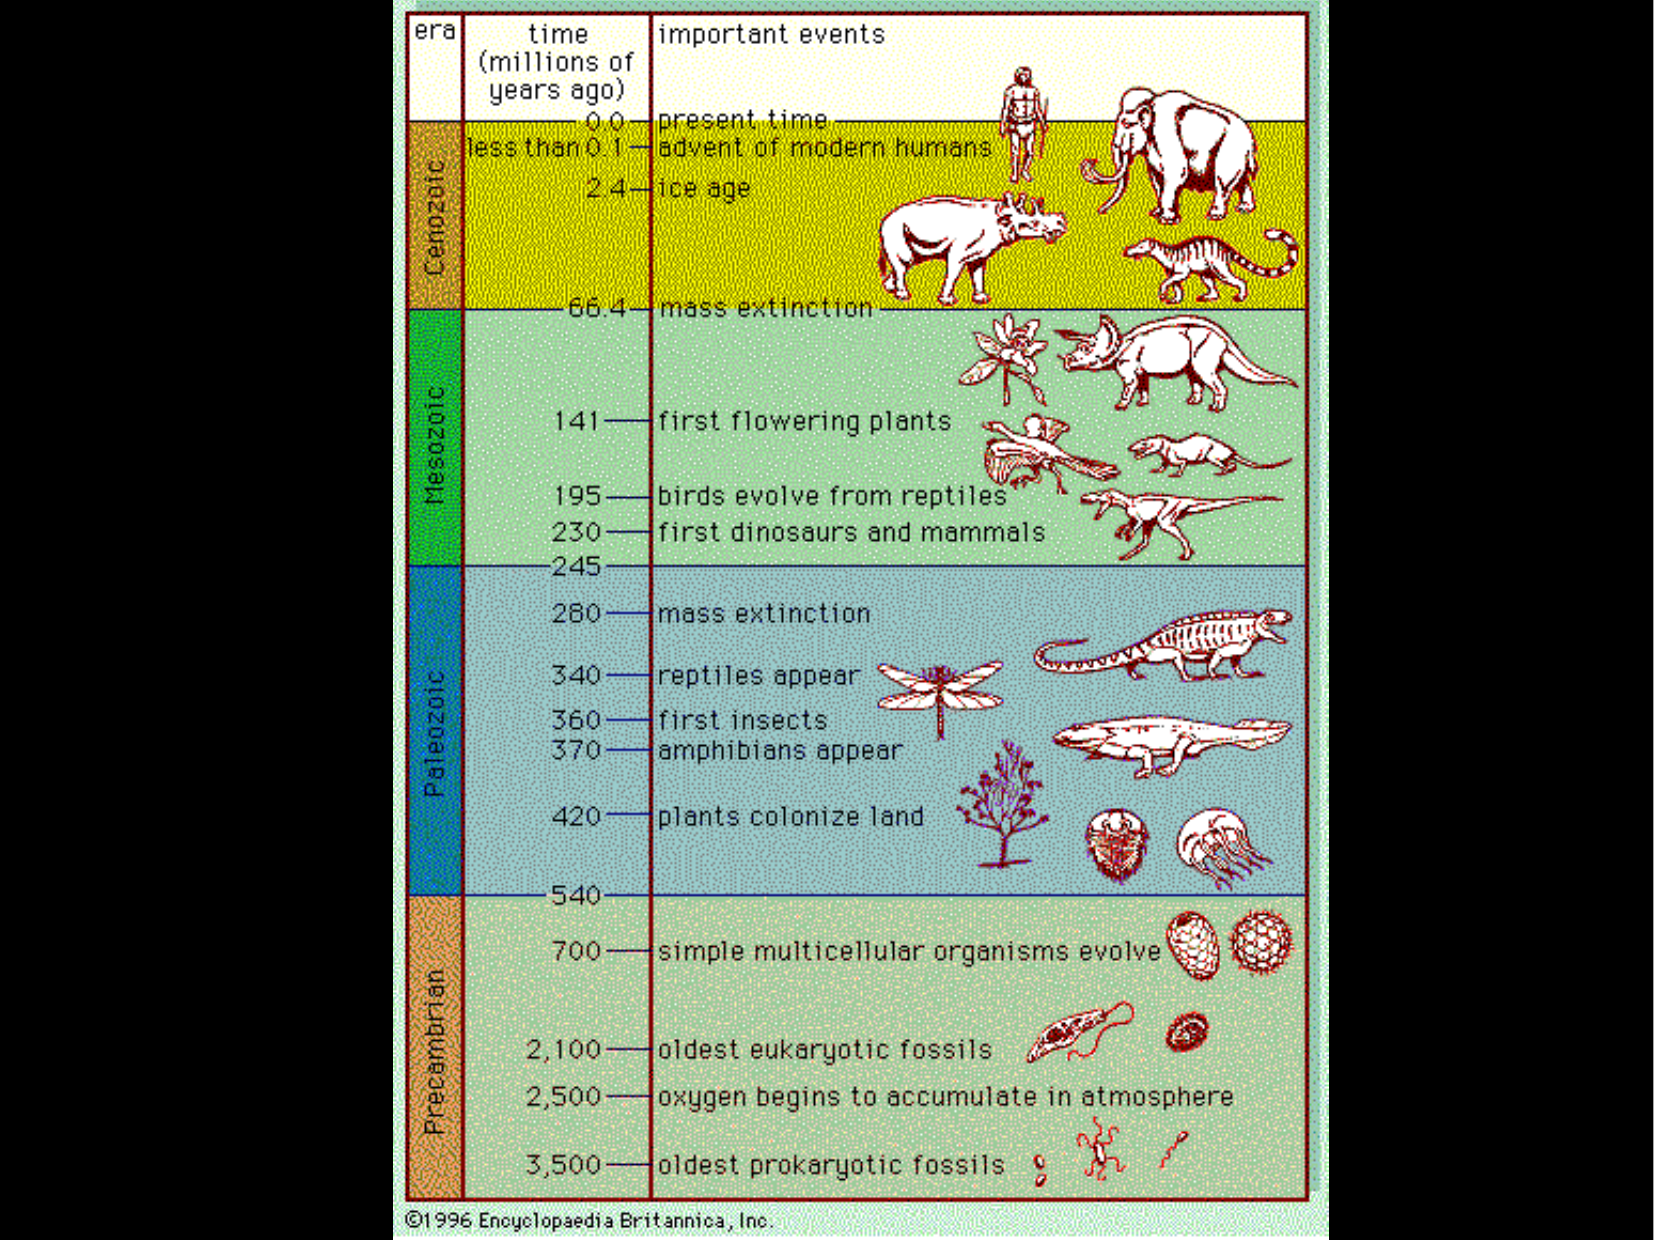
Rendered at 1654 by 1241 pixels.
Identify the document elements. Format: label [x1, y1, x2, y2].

picture [393, 0, 1329, 1241]
